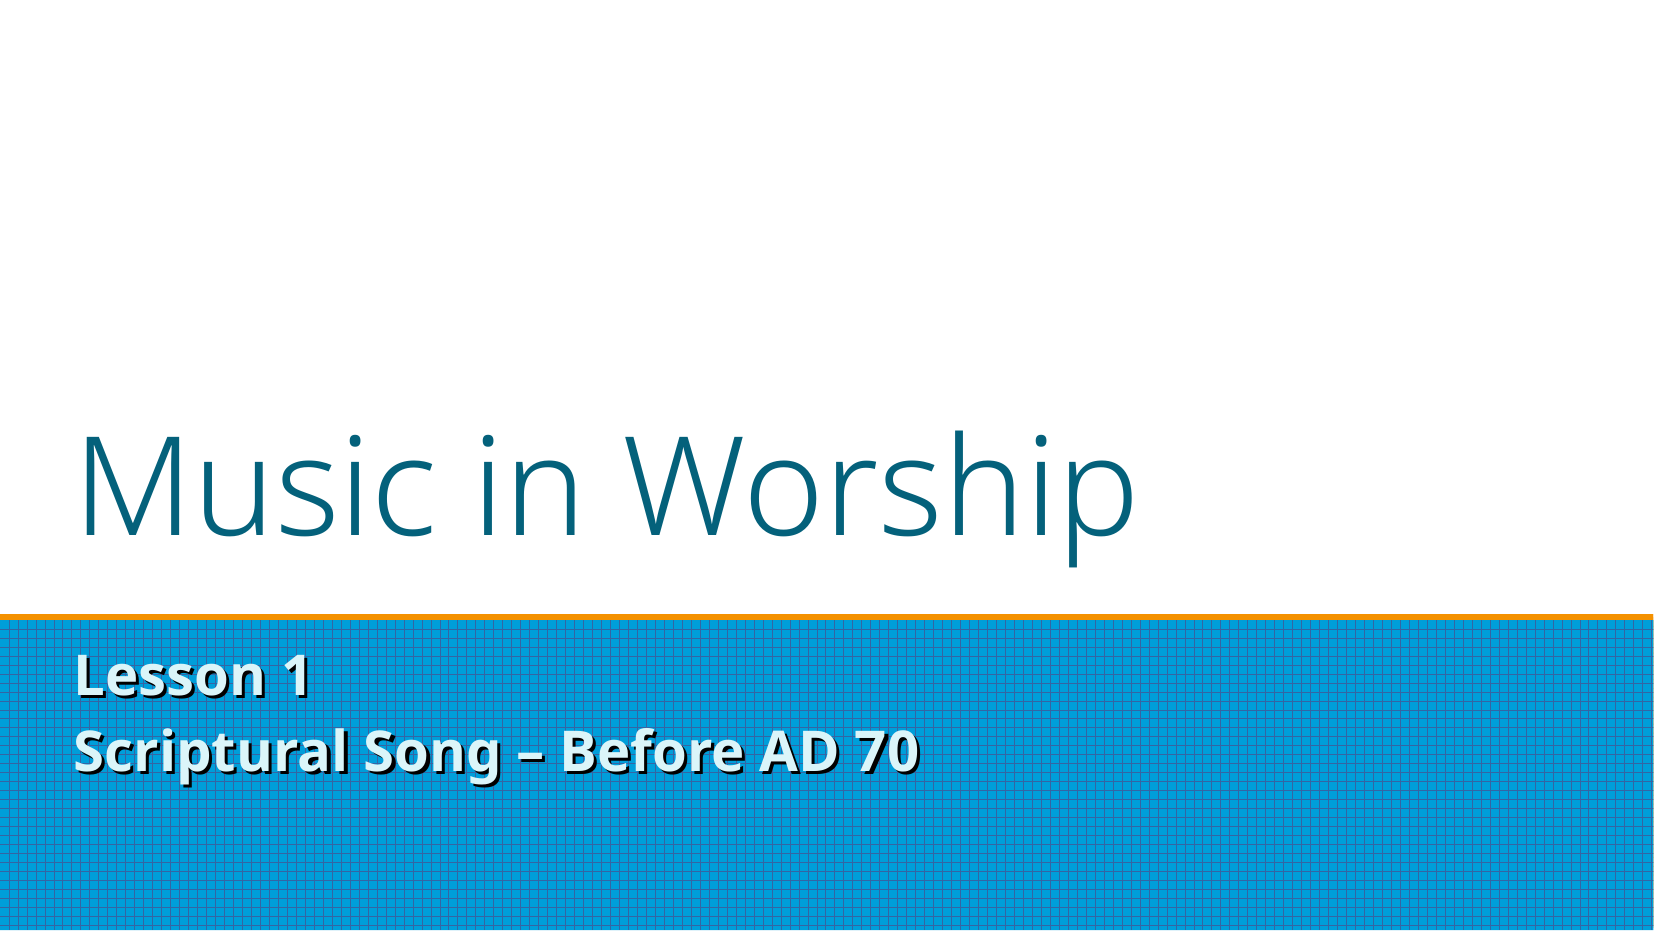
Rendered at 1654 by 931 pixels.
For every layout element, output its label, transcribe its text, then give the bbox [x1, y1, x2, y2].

title Music in Worship [73, 44, 1551, 576]
subtitle Lesson 1 Scriptural Song – Before AD 70 [73, 634, 1551, 840]
